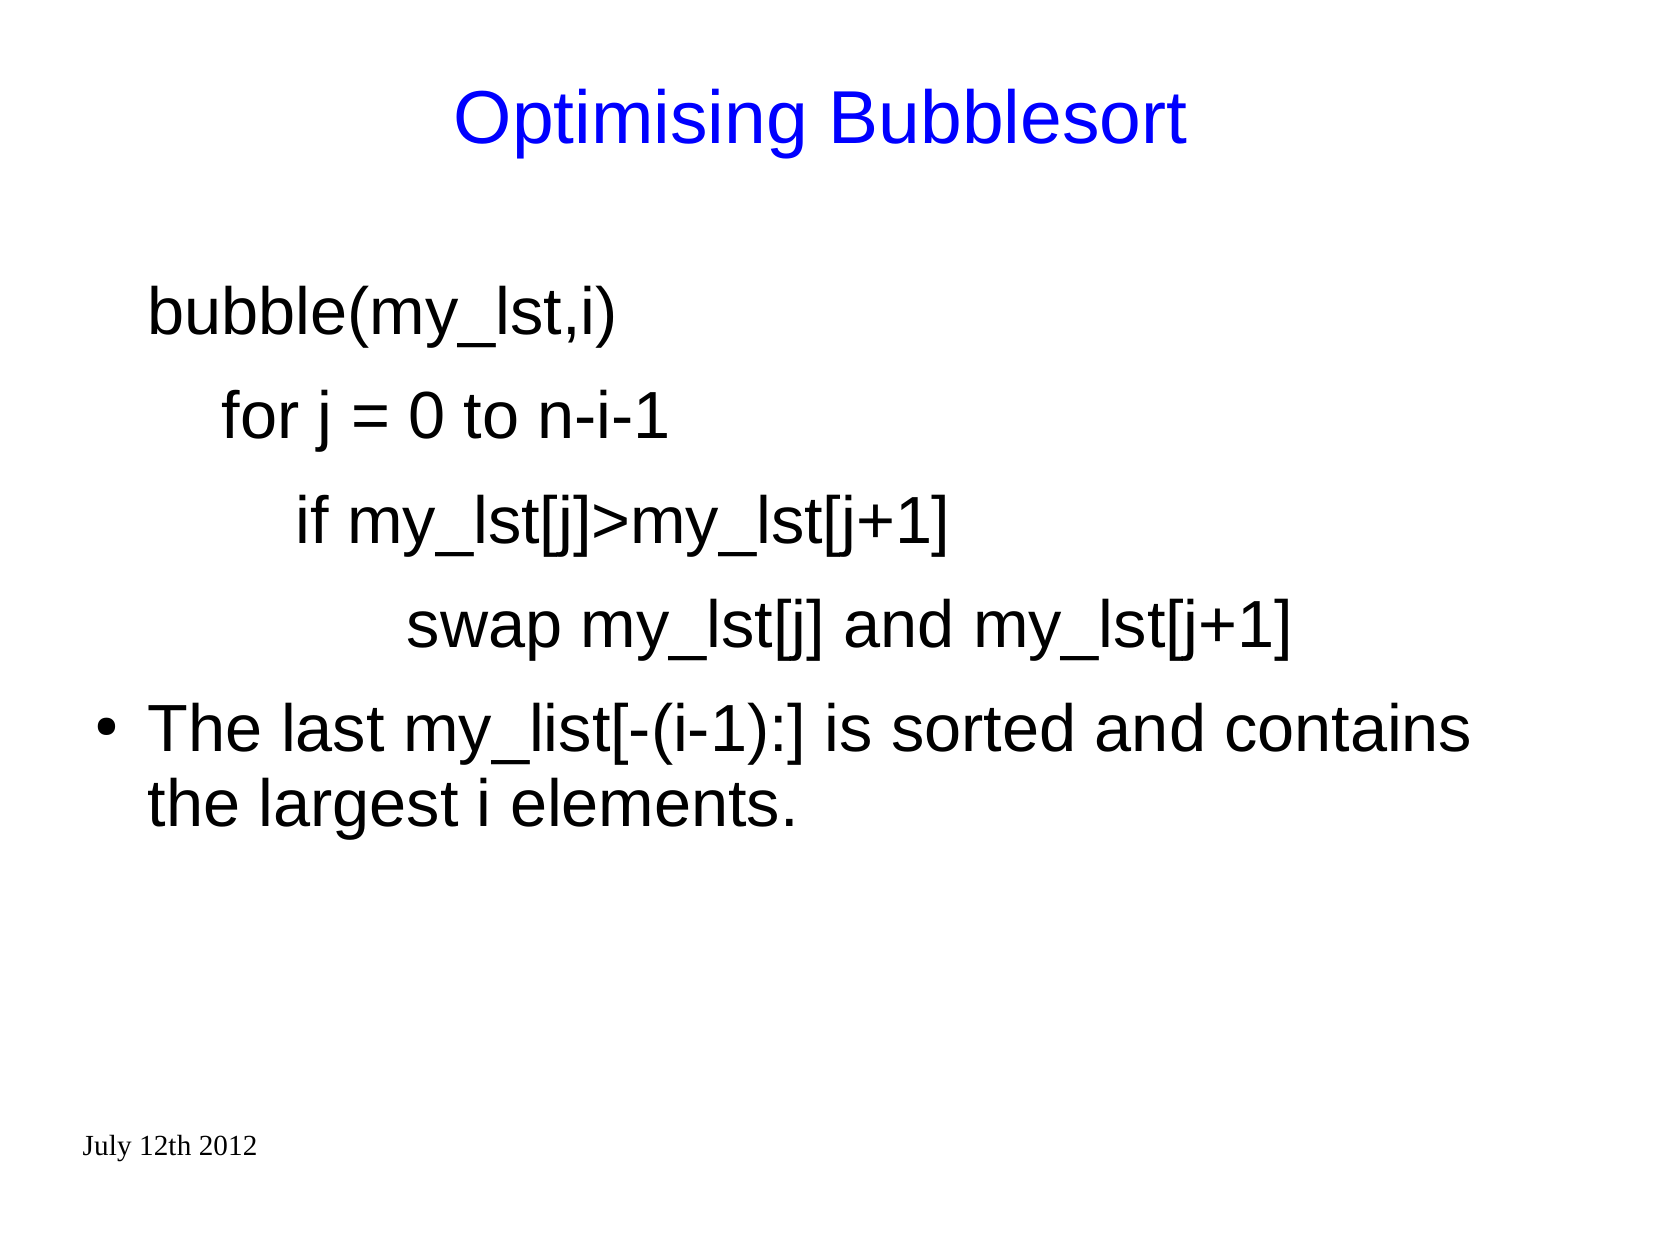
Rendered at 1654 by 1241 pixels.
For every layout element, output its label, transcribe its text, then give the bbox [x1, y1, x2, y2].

title Optimising Bubblesort [76, 58, 1565, 178]
list bubble(my_lst,i) for j = 0 to n-i-1 if my_lst[j]>my_lst[j+1] swap my_lst[j] and my_lst[j+1] The last my_list[-(i-1):] is sorted and contains the largest i elements. [76, 274, 1566, 1093]
